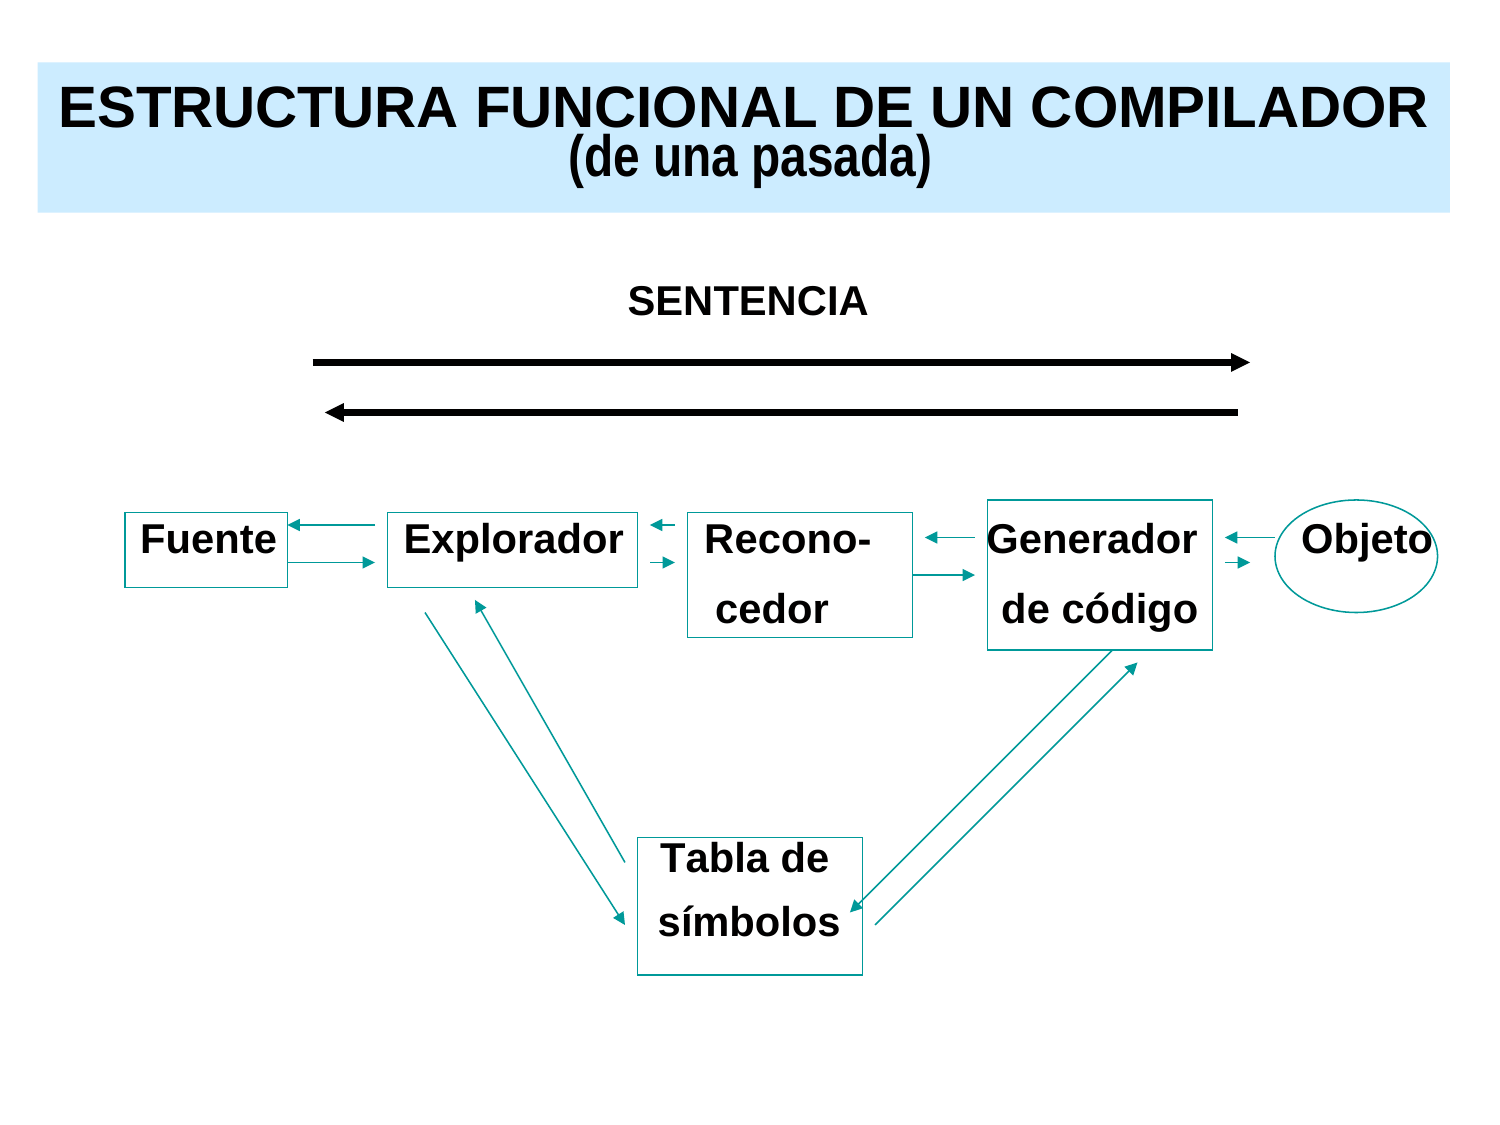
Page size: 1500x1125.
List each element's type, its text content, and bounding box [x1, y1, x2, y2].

list SENTENCIA Fuente Explorador Recono- Generador Objeto cedor de código Tabla de símbolos [125, 249, 1463, 1063]
list SENTENCIA Fuente Explorador Recono- Generador Objeto cedor de código Tabla de símbolos [126, 513, 287, 587]
title ESTRUCTURA FUNCIONAL DE UN COMPILADOR (de una pasada) [37, 62, 1450, 213]
